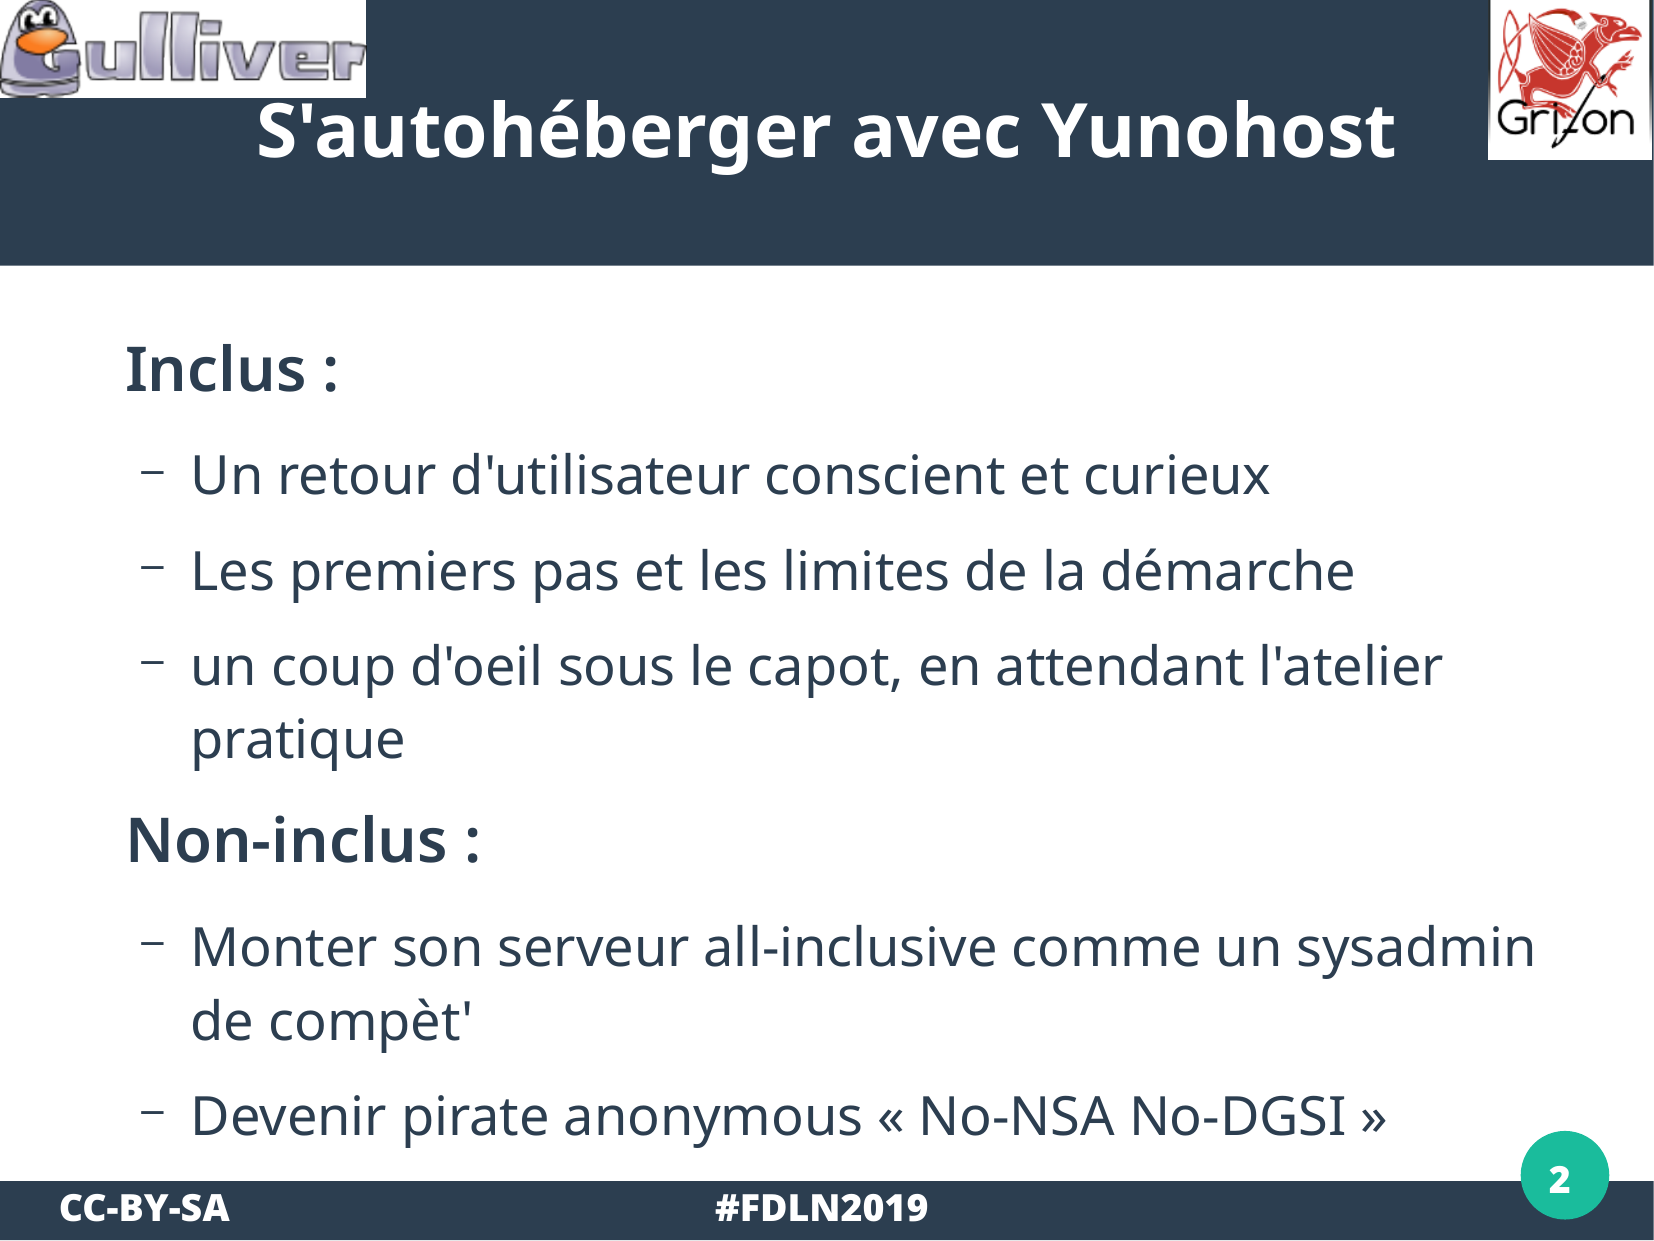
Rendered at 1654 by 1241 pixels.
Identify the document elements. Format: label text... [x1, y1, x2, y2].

picture [0, 0, 367, 98]
picture [1488, 0, 1652, 160]
list Inclus : Un retour d'utilisateur conscient et curieux Les premiers pas et les limites de la démarche un coup d'oeil sous le capot, en attendant l'atelier pratique Non-inclus : Monter son serveur all-inclusive comme un sysadmin de compèt' Devenir pirate anonymous « No-NSA No-DGSI » [59, 324, 1595, 1152]
title S'autohéberger avec Yunohost [59, 49, 1595, 207]
